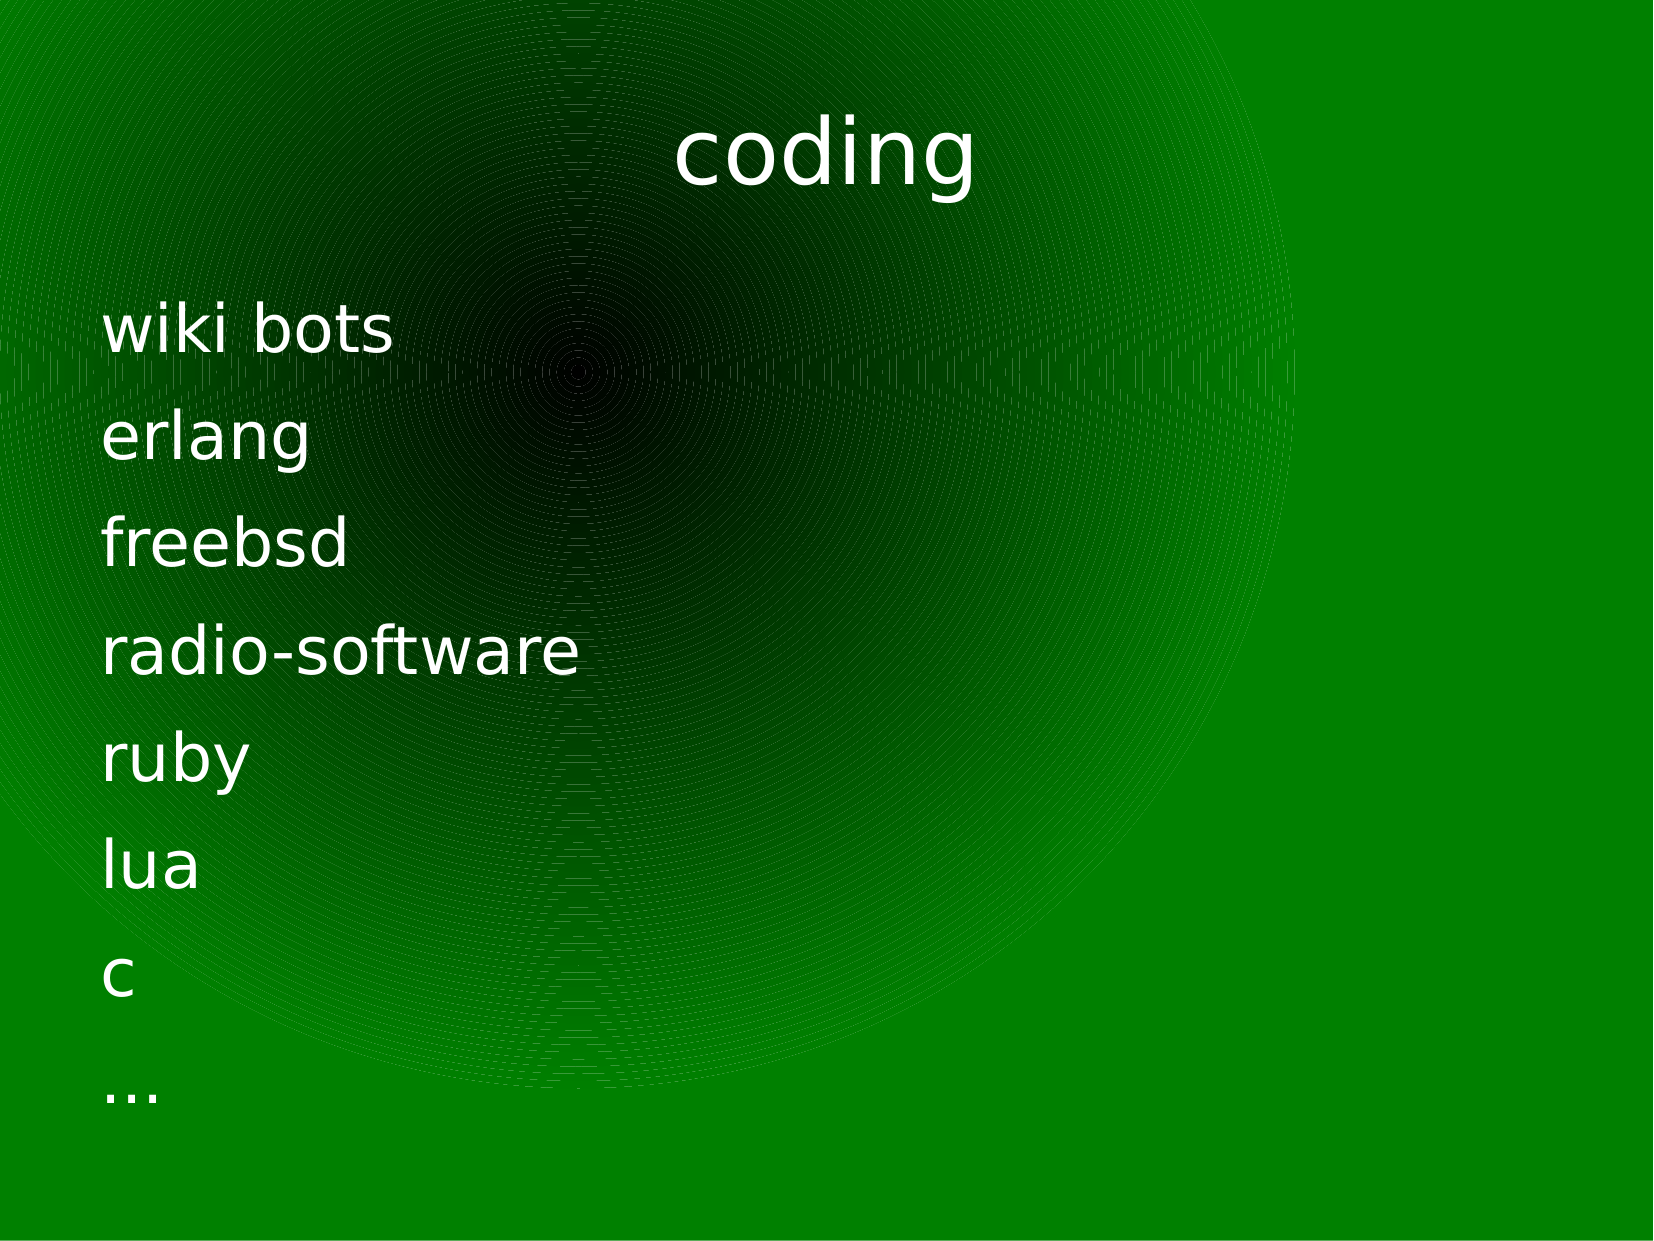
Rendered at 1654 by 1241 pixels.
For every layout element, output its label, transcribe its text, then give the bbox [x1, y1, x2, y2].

list wiki bots erlang freebsd radio-software ruby lua c ... [82, 290, 1571, 1120]
title coding [82, 56, 1571, 250]
